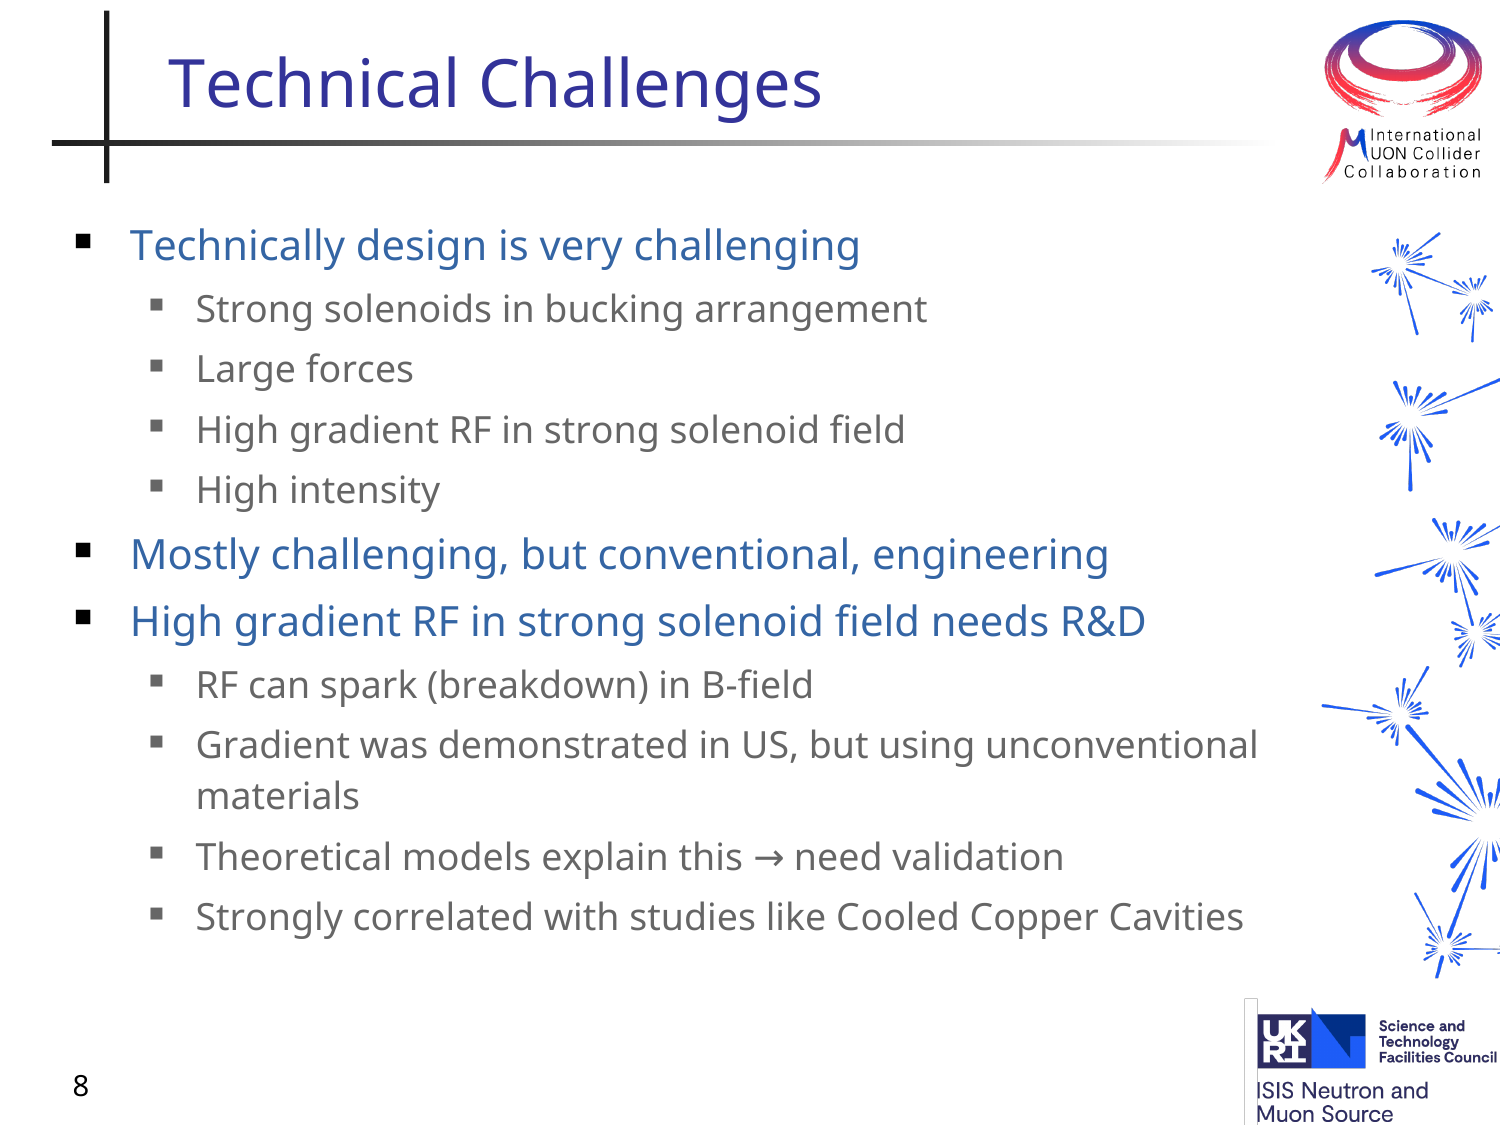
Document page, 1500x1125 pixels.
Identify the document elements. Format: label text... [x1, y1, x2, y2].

picture [0, 232, 1500, 1125]
title Technical Challenges [168, 0, 1447, 176]
list Technically design is very challenging Strong solenoids in bucking arrangement Large forces High gradient RF in strong solenoid field High intensity Mostly challenging, but conventional, engineering High gradient RF in strong solenoid field needs R&D RF can spark (breakdown) in B-field Gradient was demonstrated in US, but using unconventional materials Theoretical models explain this → need validation Strongly correlated with studies like Cooled Copper Cavities [59, 208, 1346, 1038]
picture [1322, 20, 1482, 184]
